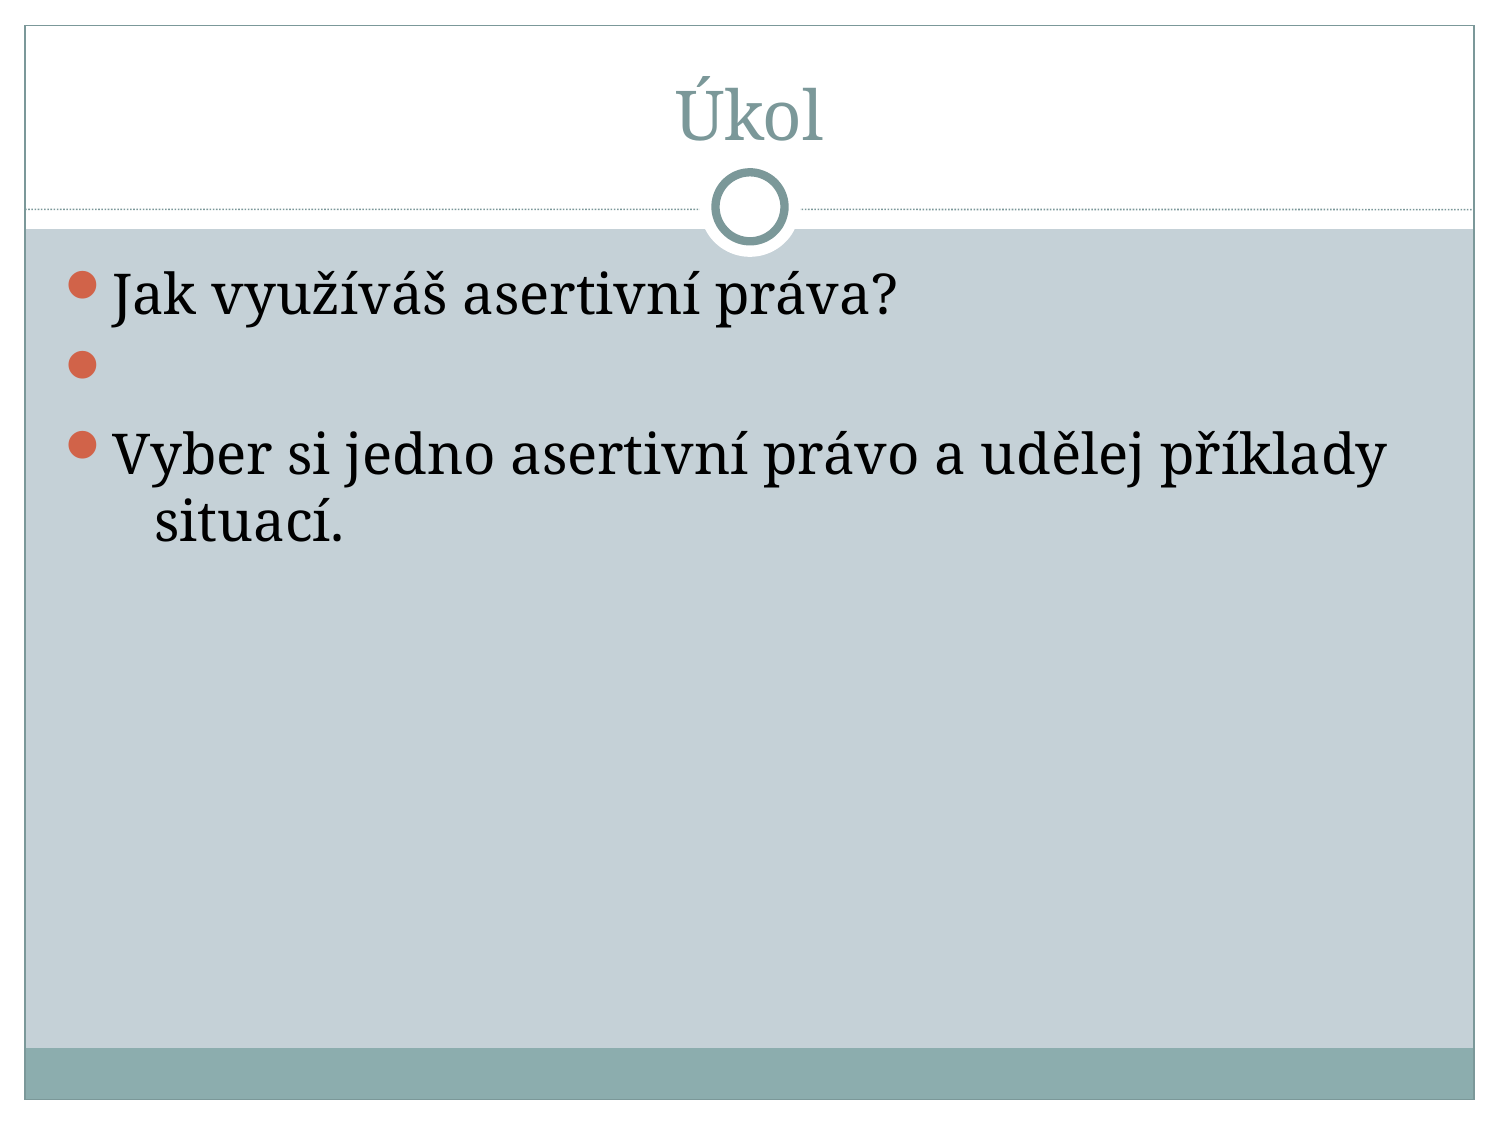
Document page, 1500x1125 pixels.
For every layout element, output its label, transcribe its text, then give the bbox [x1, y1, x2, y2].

list Jak využíváš asertivní práva? Vyber si jedno asertivní právo a udělej příklady situací. [49, 250, 1445, 1001]
title Úkol [49, 37, 1450, 162]
